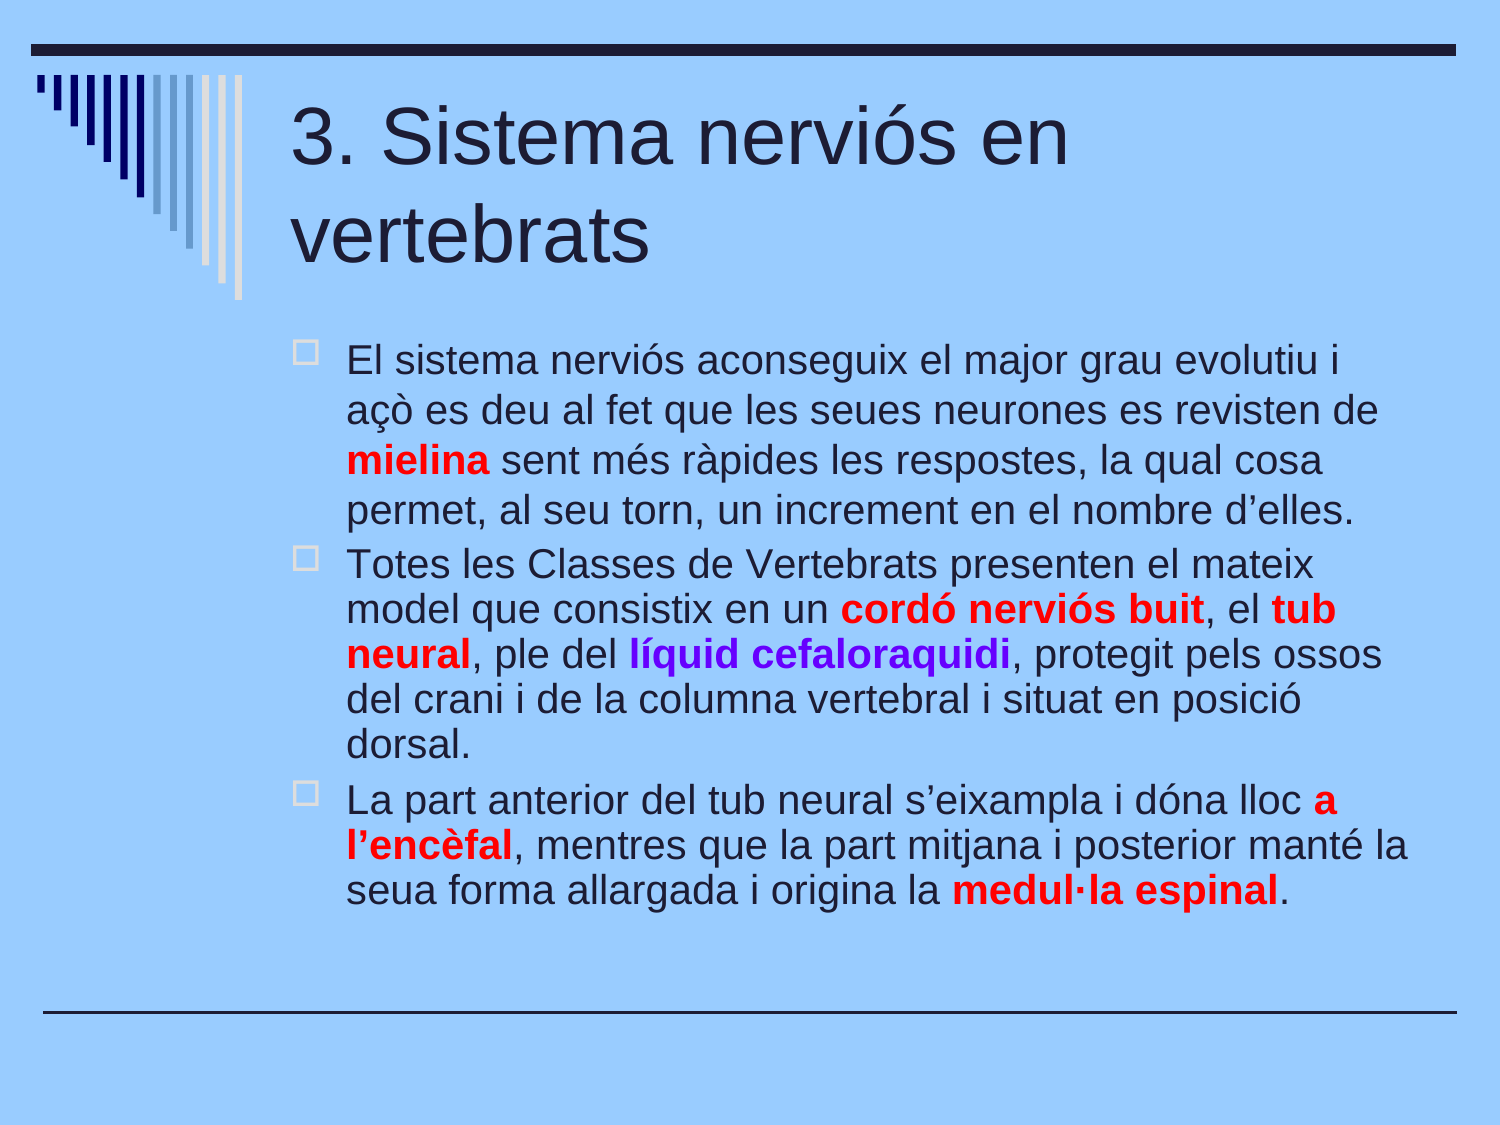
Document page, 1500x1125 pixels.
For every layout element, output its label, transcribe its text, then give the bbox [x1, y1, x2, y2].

list El sistema nerviós aconseguix el major grau evolutiu i açò es deu al fet que les seues neurones es revisten de mielina sent més ràpides les respostes, la qual cosa permet, al seu torn, un increment en el nombre d’elles. Totes les Classes de Vertebrats presenten el mateix model que consistix en un cordó nerviós buit, el tub neural, ple del líquid cefaloraquidi, protegit pels ossos del crani i de la columna vertebral i situat en posició dorsal. La part anterior del tub neural s’eixampla i dóna lloc a l’encèfal, mentres que la part mitjana i posterior manté la seua forma allargada i origina la medul·la espinal. [274, 324, 1425, 1001]
title 3. Sistema nerviós en vertebrats [274, 75, 1425, 288]
